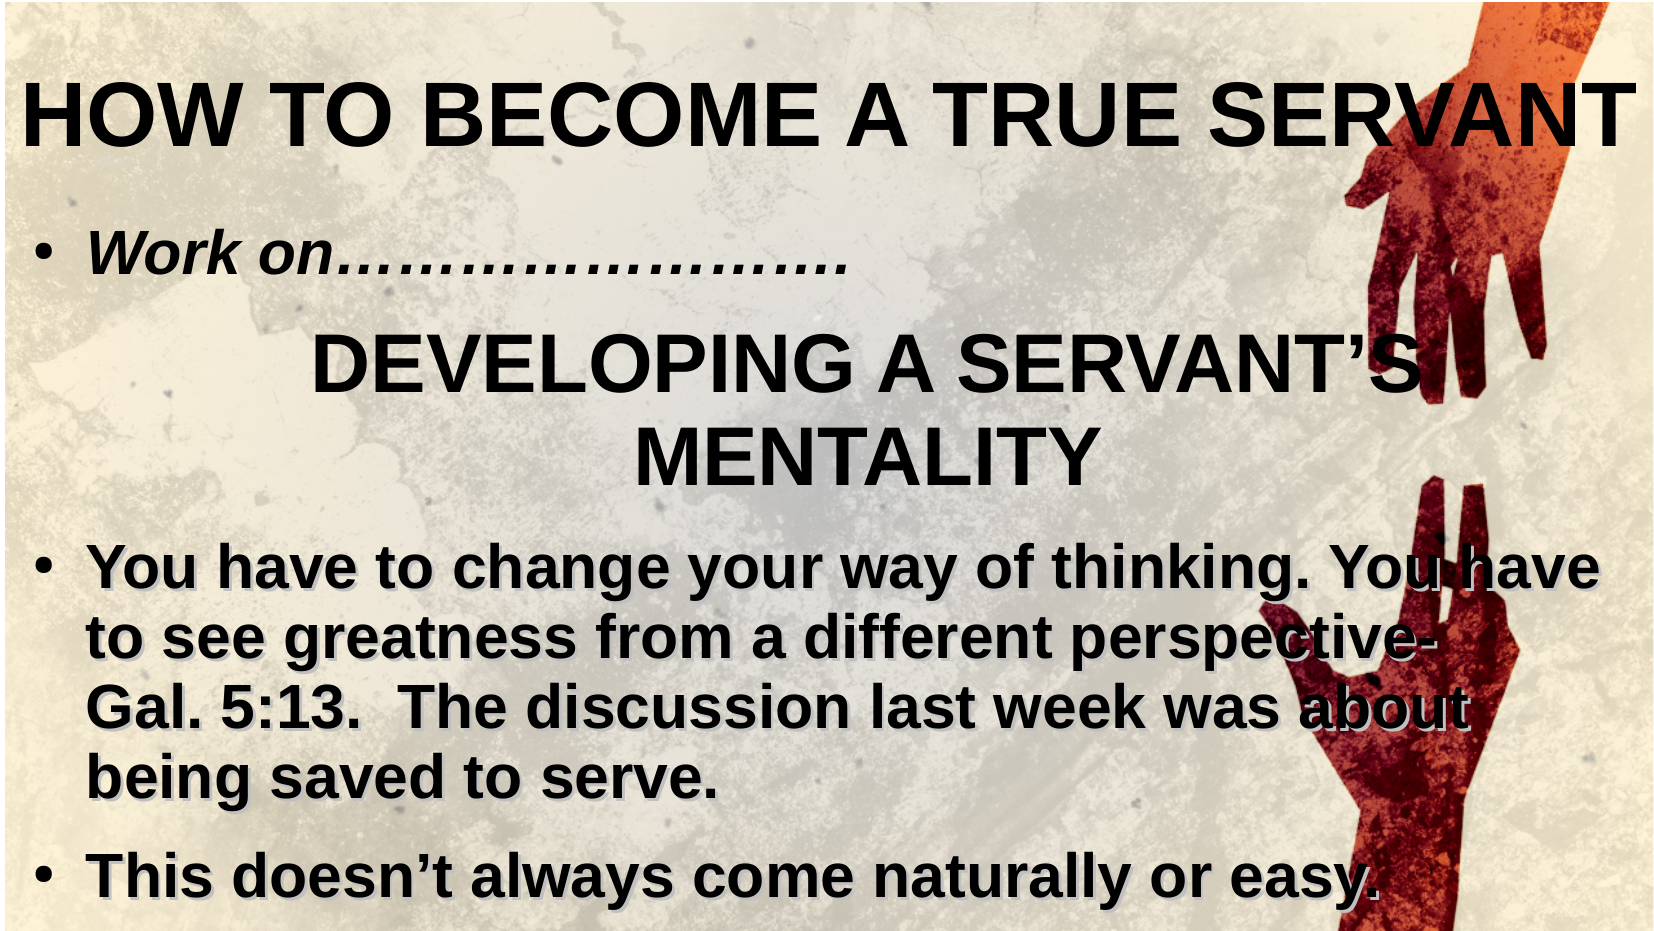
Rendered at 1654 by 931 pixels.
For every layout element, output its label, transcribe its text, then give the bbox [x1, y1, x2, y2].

picture [5, 193, 1654, 931]
list Work on……………………. DEVELOPING A SERVANT’S MENTALITY You have to change your way of thinking. You have to see greatness from a different perspective- Gal. 5:13. The discussion last week was about being saved to serve. This doesn’t always come naturally or easy. [15, 217, 1651, 916]
picture [5, 2, 1654, 37]
title HOW TO BECOME A TRUE SERVANT [5, 37, 1654, 193]
